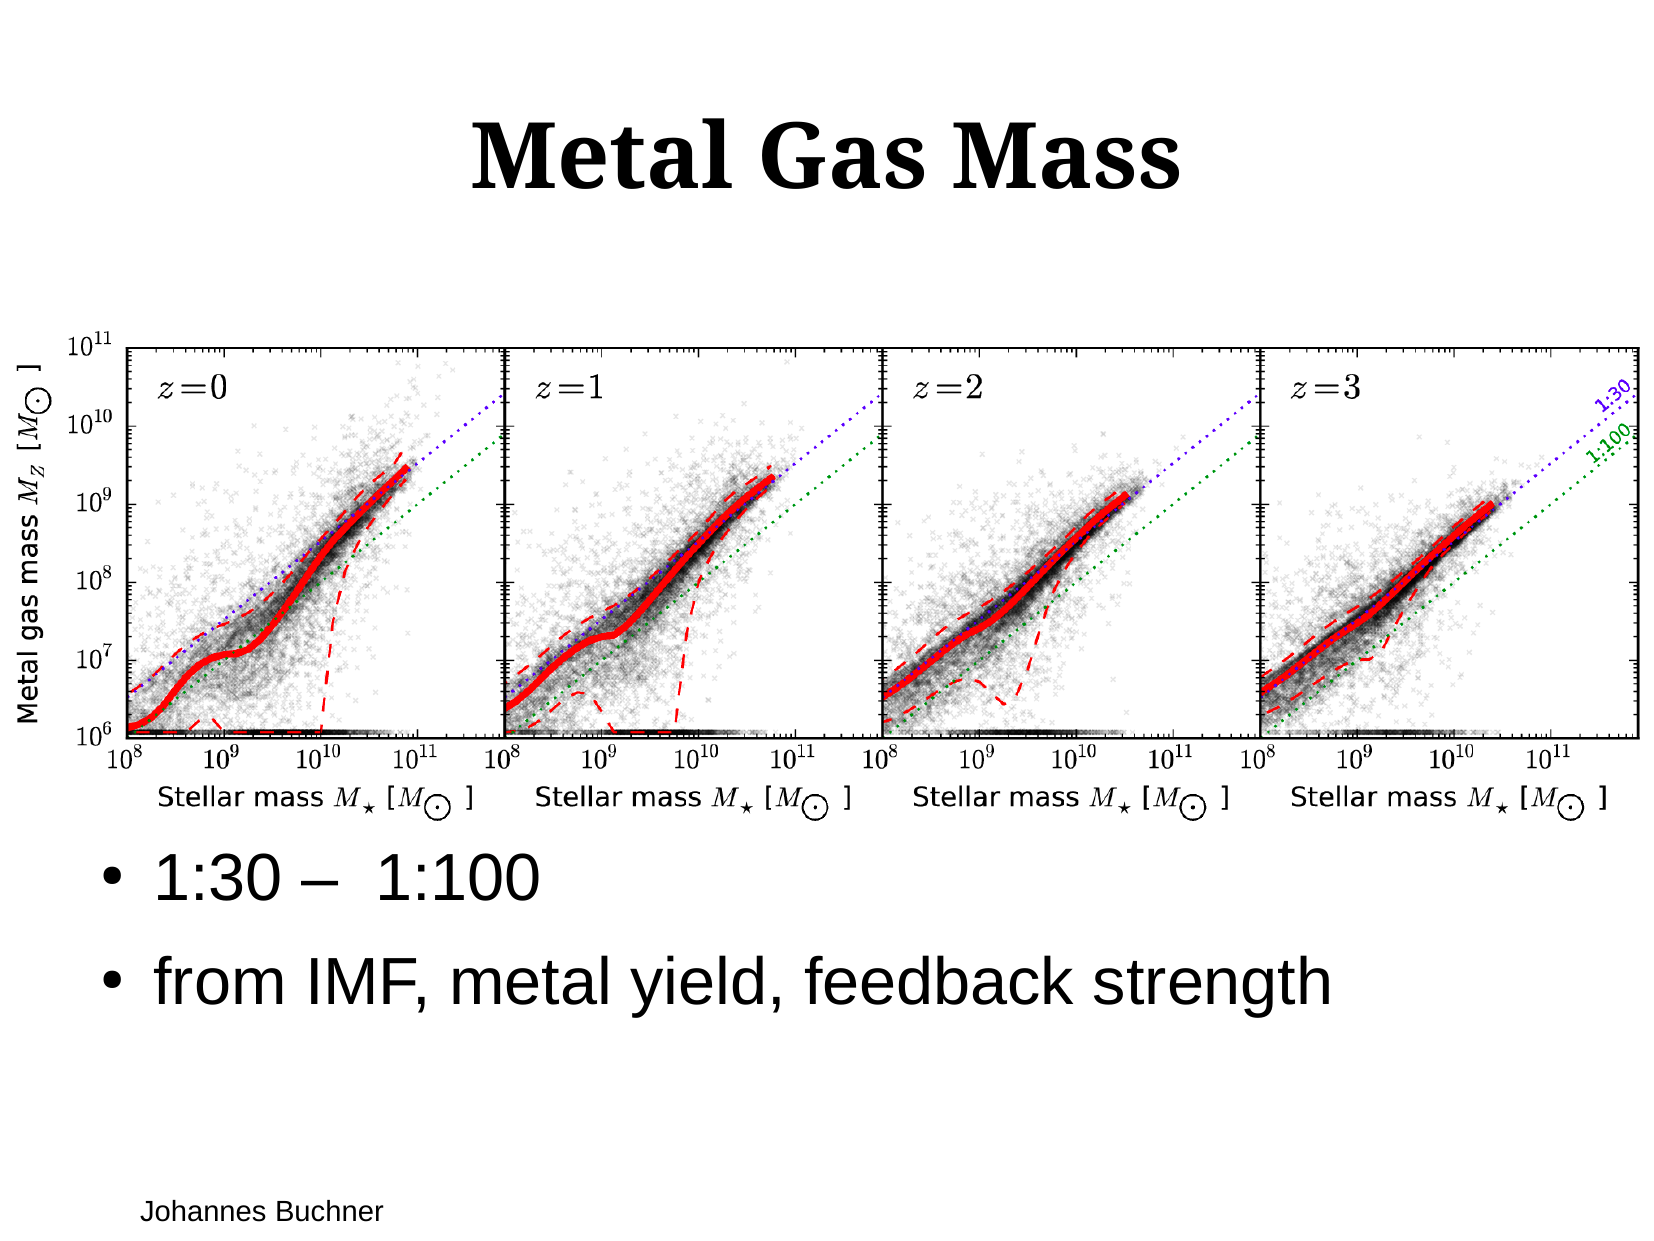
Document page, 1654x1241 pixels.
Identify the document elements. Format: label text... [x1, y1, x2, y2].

title Metal Gas Mass [82, 49, 1571, 257]
list 1:30 – 1:100 from IMF, metal yield, feedback strength [82, 841, 1571, 1081]
picture [0, 318, 1654, 841]
